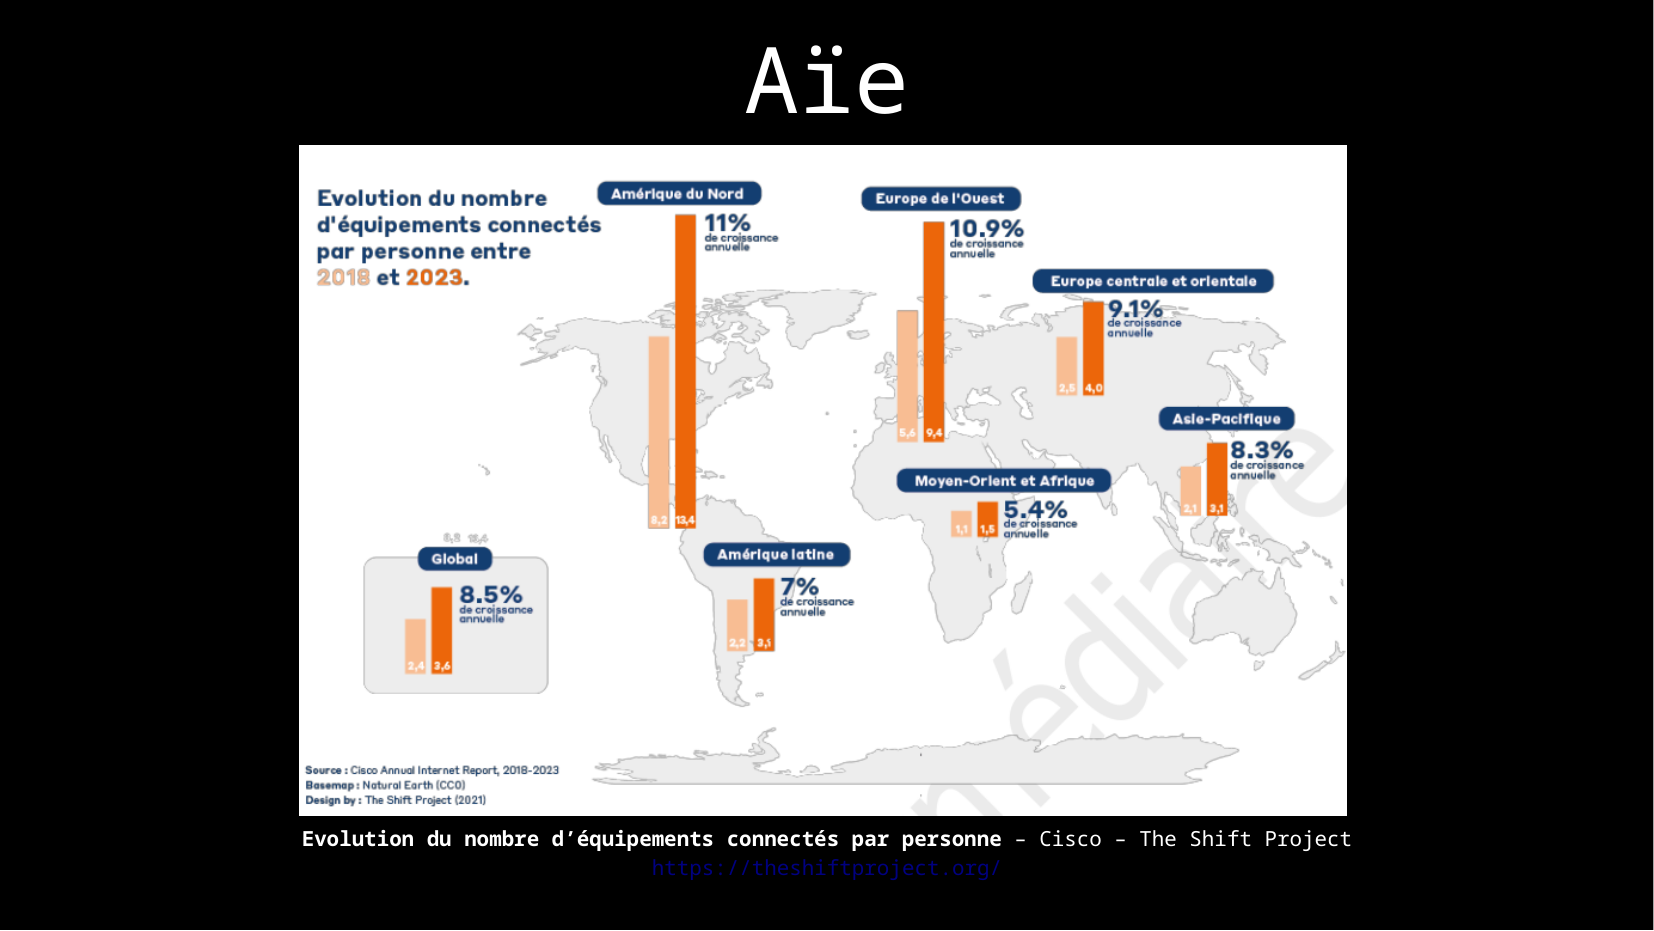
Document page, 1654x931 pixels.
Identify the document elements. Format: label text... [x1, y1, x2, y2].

title Evolution du nombre d’équipements connectés par personne – Cisco – The Shift Project https://theshiftproject.org/ [82, 775, 1571, 931]
picture [299, 156, 1347, 816]
title Aïe [82, 0, 1571, 156]
